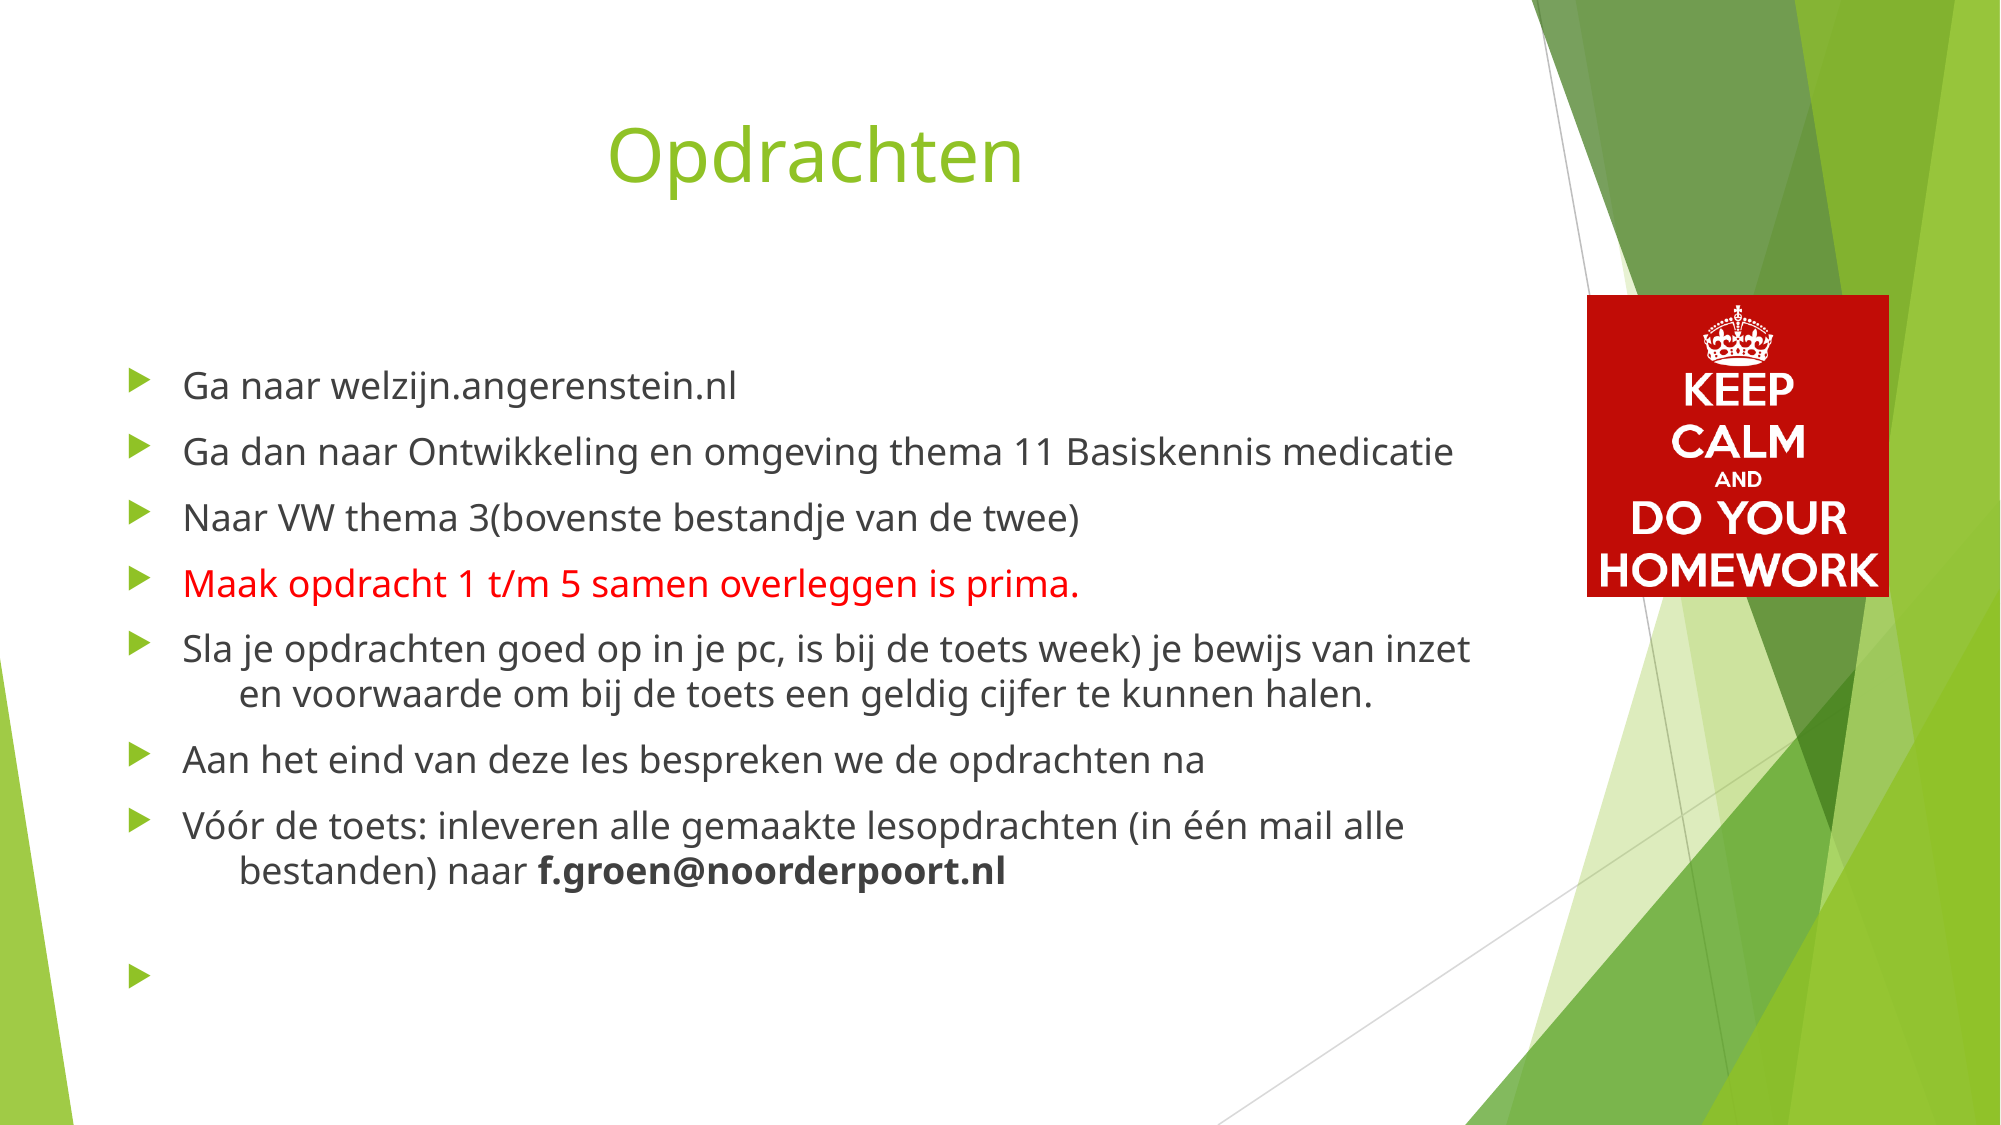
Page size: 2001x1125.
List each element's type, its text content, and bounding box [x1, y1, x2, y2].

title Opdrachten [111, 99, 1522, 317]
list Ga naar welzijn.angerenstein.nl Ga dan naar Ontwikkeling en omgeving thema 11 Basiskennis medicatie Naar VW thema 3(bovenste bestandje van de twee) Maak opdracht 1 t/m 5 samen overleggen is prima. Sla je opdrachten goed op in je pc, is bij de toets week) je bewijs van inzet en voorwaarde om bij de toets een geldig cijfer te kunnen halen. Aan het eind van deze les bespreken we de opdrachten na Vóór de toets: inleveren alle gemaakte lesopdrachten (in één mail alle bestanden) naar f.groen@noorderpoort.nl [111, 354, 1522, 992]
picture [1587, 295, 1889, 597]
